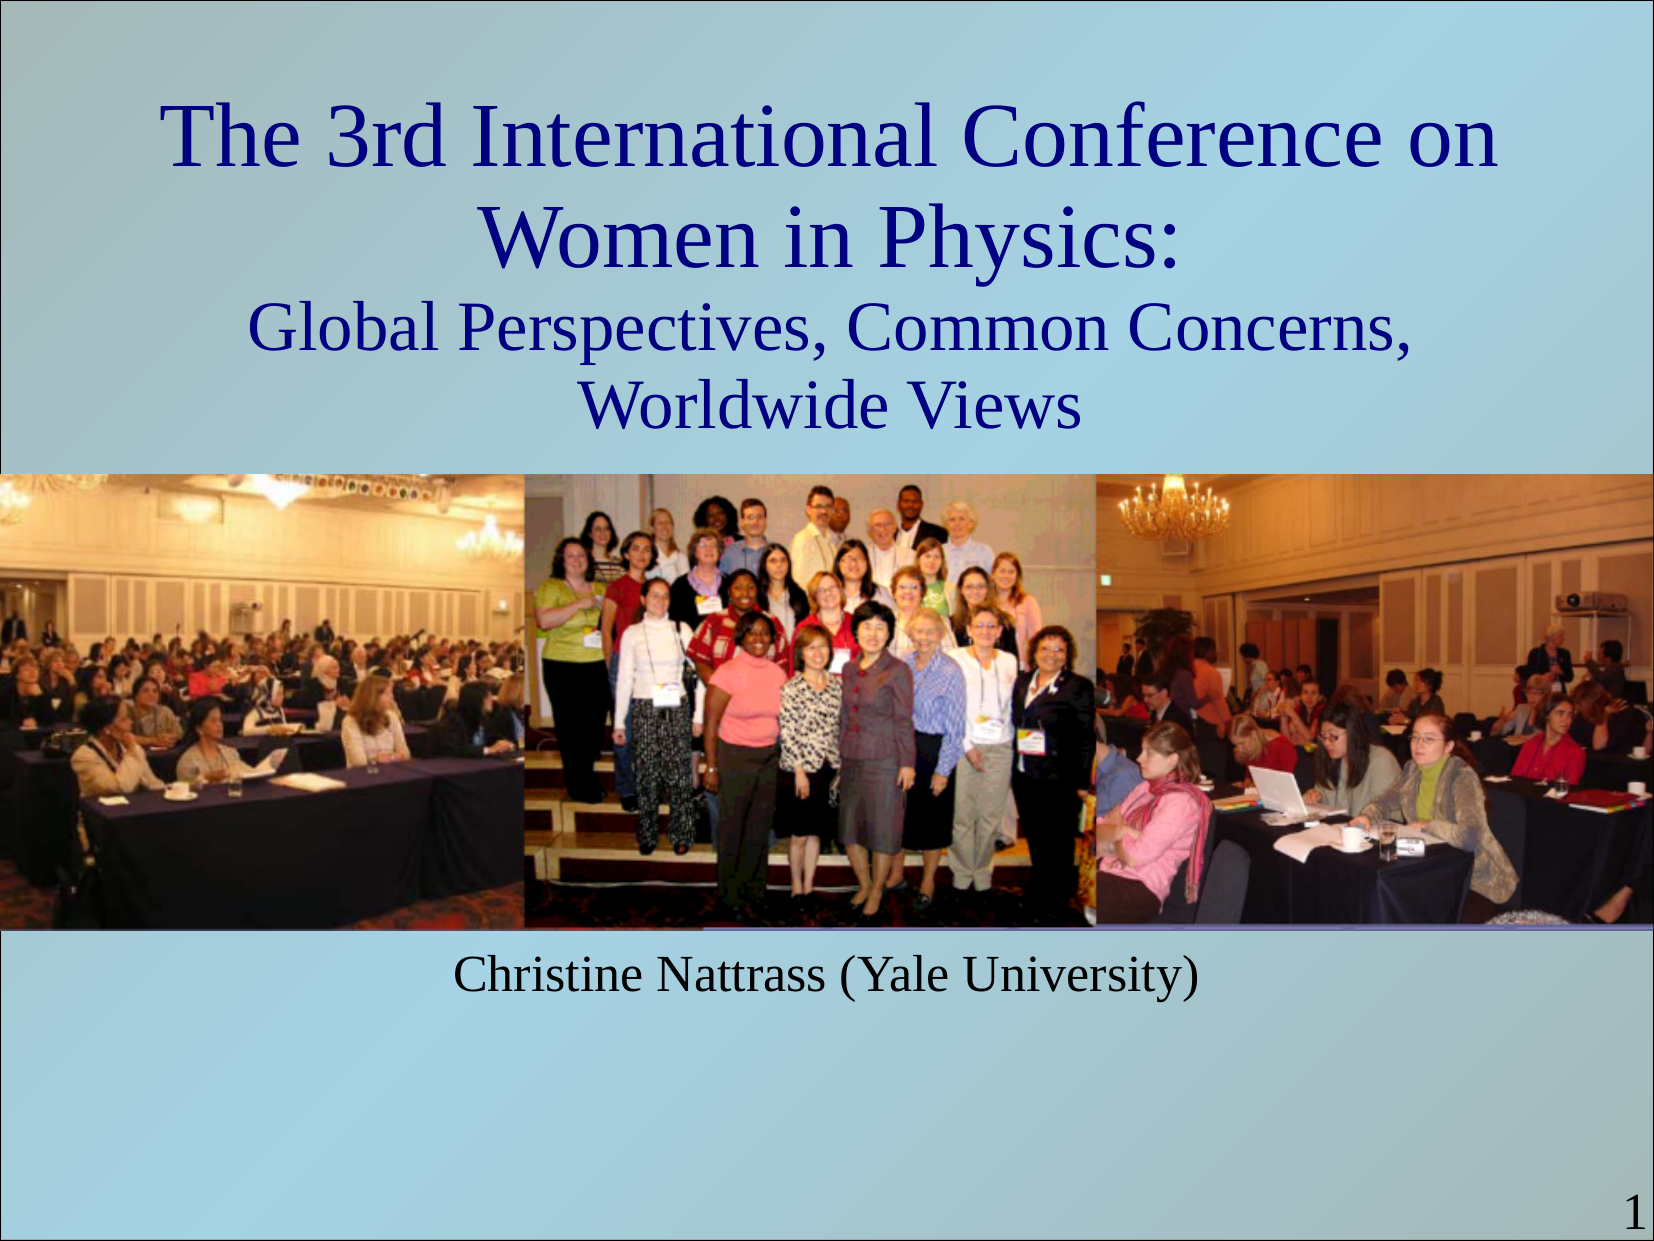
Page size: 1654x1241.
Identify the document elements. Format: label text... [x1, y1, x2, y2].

text_box Christine Nattrass (Yale University) [0, 937, 1654, 1010]
title The 3rd International Conference on Women in Physics: Global Perspectives, Common Concerns, Worldwide Views [86, 84, 1576, 445]
picture [0, 474, 1654, 931]
